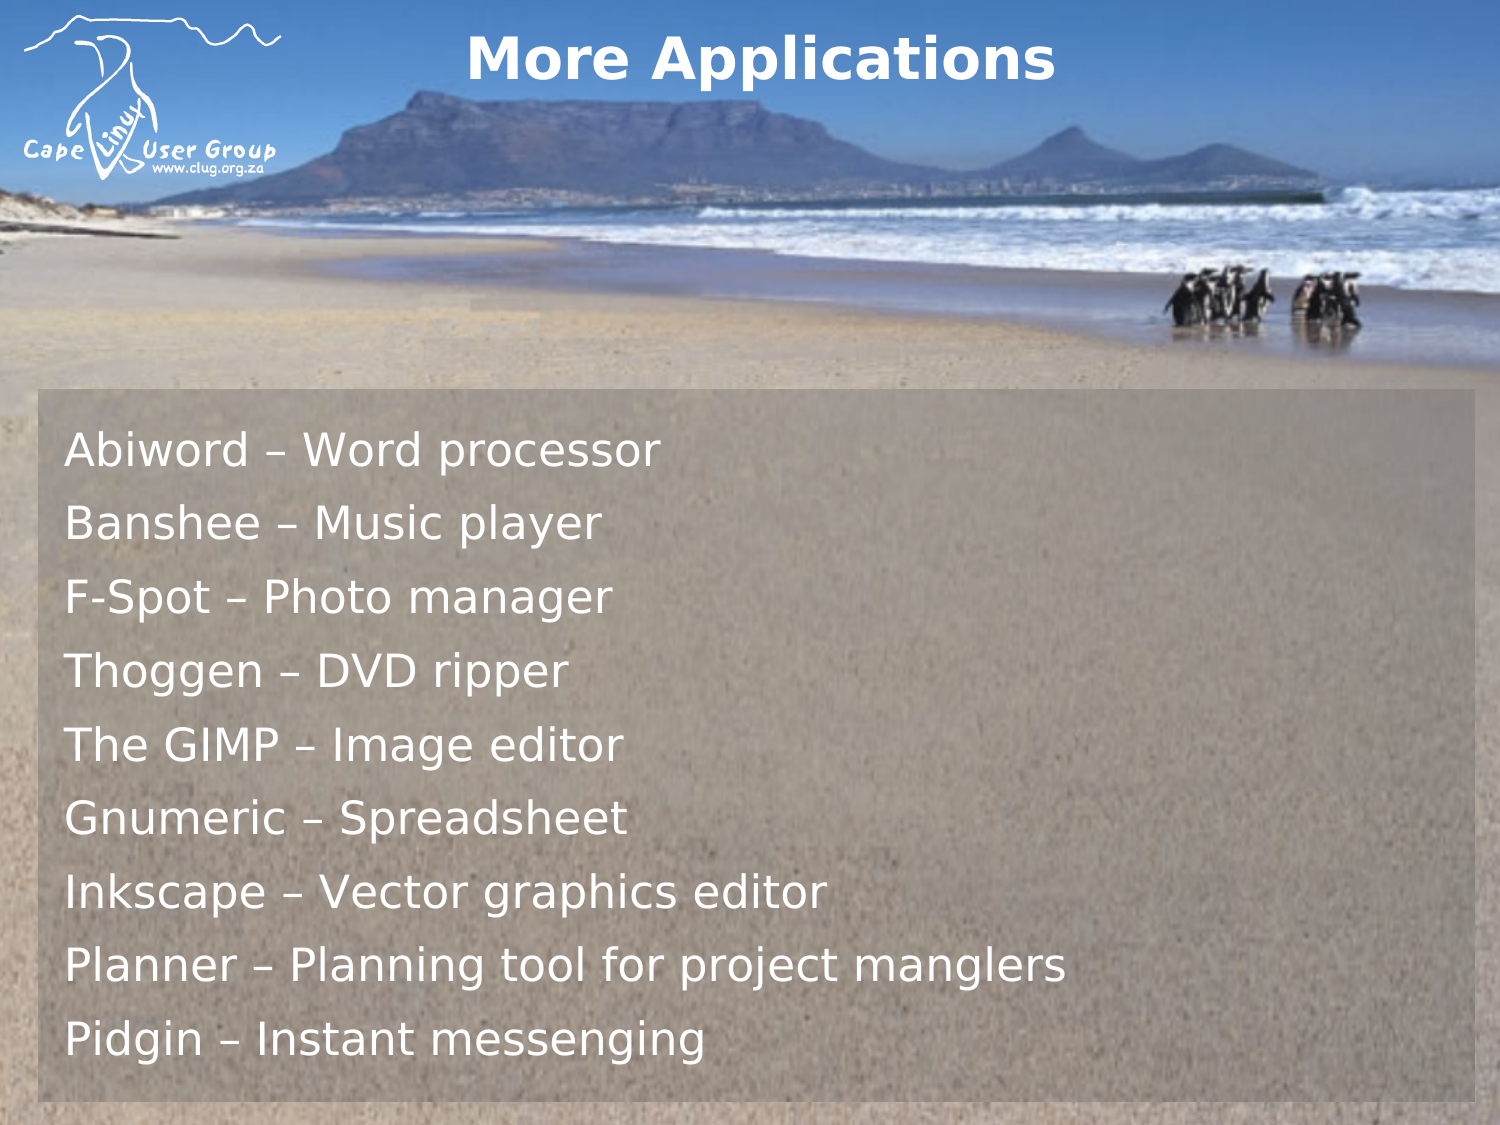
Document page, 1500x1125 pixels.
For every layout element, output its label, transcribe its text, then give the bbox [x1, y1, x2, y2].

title More Applications [465, 0, 1484, 115]
list Abiword – Word processor Banshee – Music player F-Spot – Photo manager Thoggen – DVD ripper The GIMP – Image editor Gnumeric – Spreadsheet Inkscape – Vector graphics editor Planner – Planning tool for project manglers Pidgin – Instant messenging [64, 420, 1476, 1105]
picture [0, 0, 1500, 1125]
